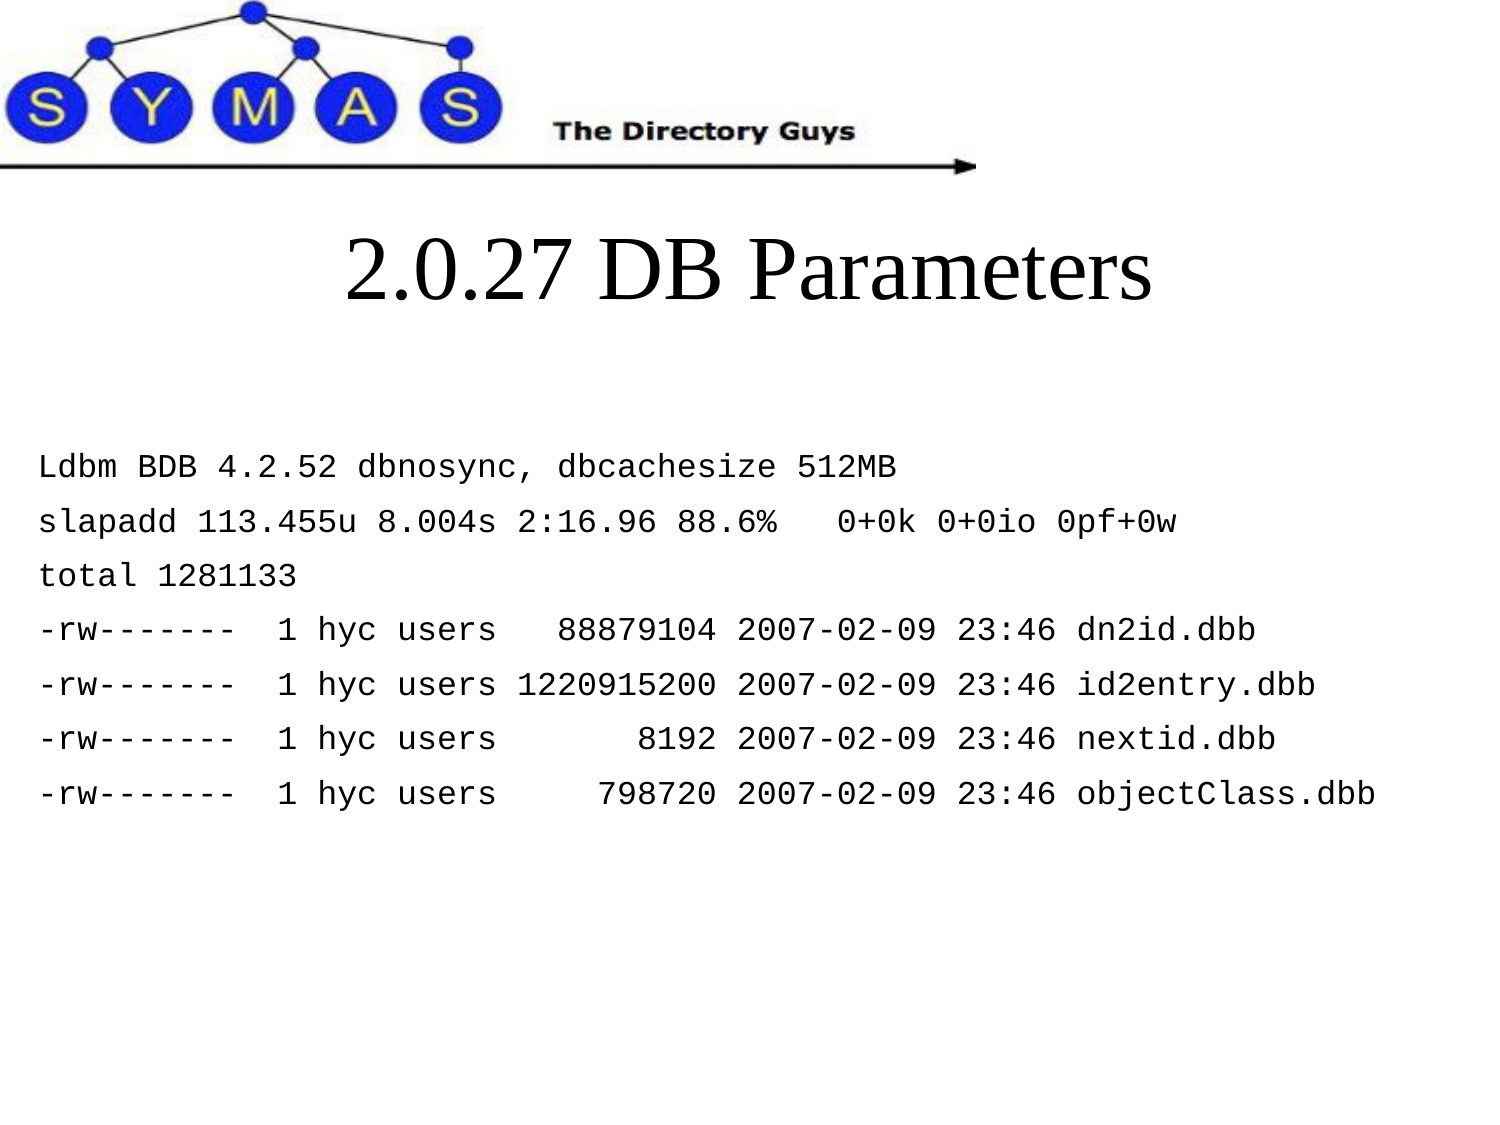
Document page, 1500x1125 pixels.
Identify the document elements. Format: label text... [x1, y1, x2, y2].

list Ldbm BDB 4.2.52 dbnosync, dbcachesize 512MB slapadd 113.455u 8.004s 2:16.96 88.6% 0+0k 0+0io 0pf+0w total 1281133 -rw------- 1 hyc users 88879104 2007-02-09 23:46 dn2id.dbb -rw------- 1 hyc users 1220915200 2007-02-09 23:46 id2entry.dbb -rw------- 1 hyc users 8192 2007-02-09 23:46 nextid.dbb -rw------- 1 hyc users 798720 2007-02-09 23:46 objectClass.dbb [37, 450, 1426, 1038]
title 2.0.27 DB Parameters [112, 187, 1388, 351]
picture [0, 0, 976, 188]
